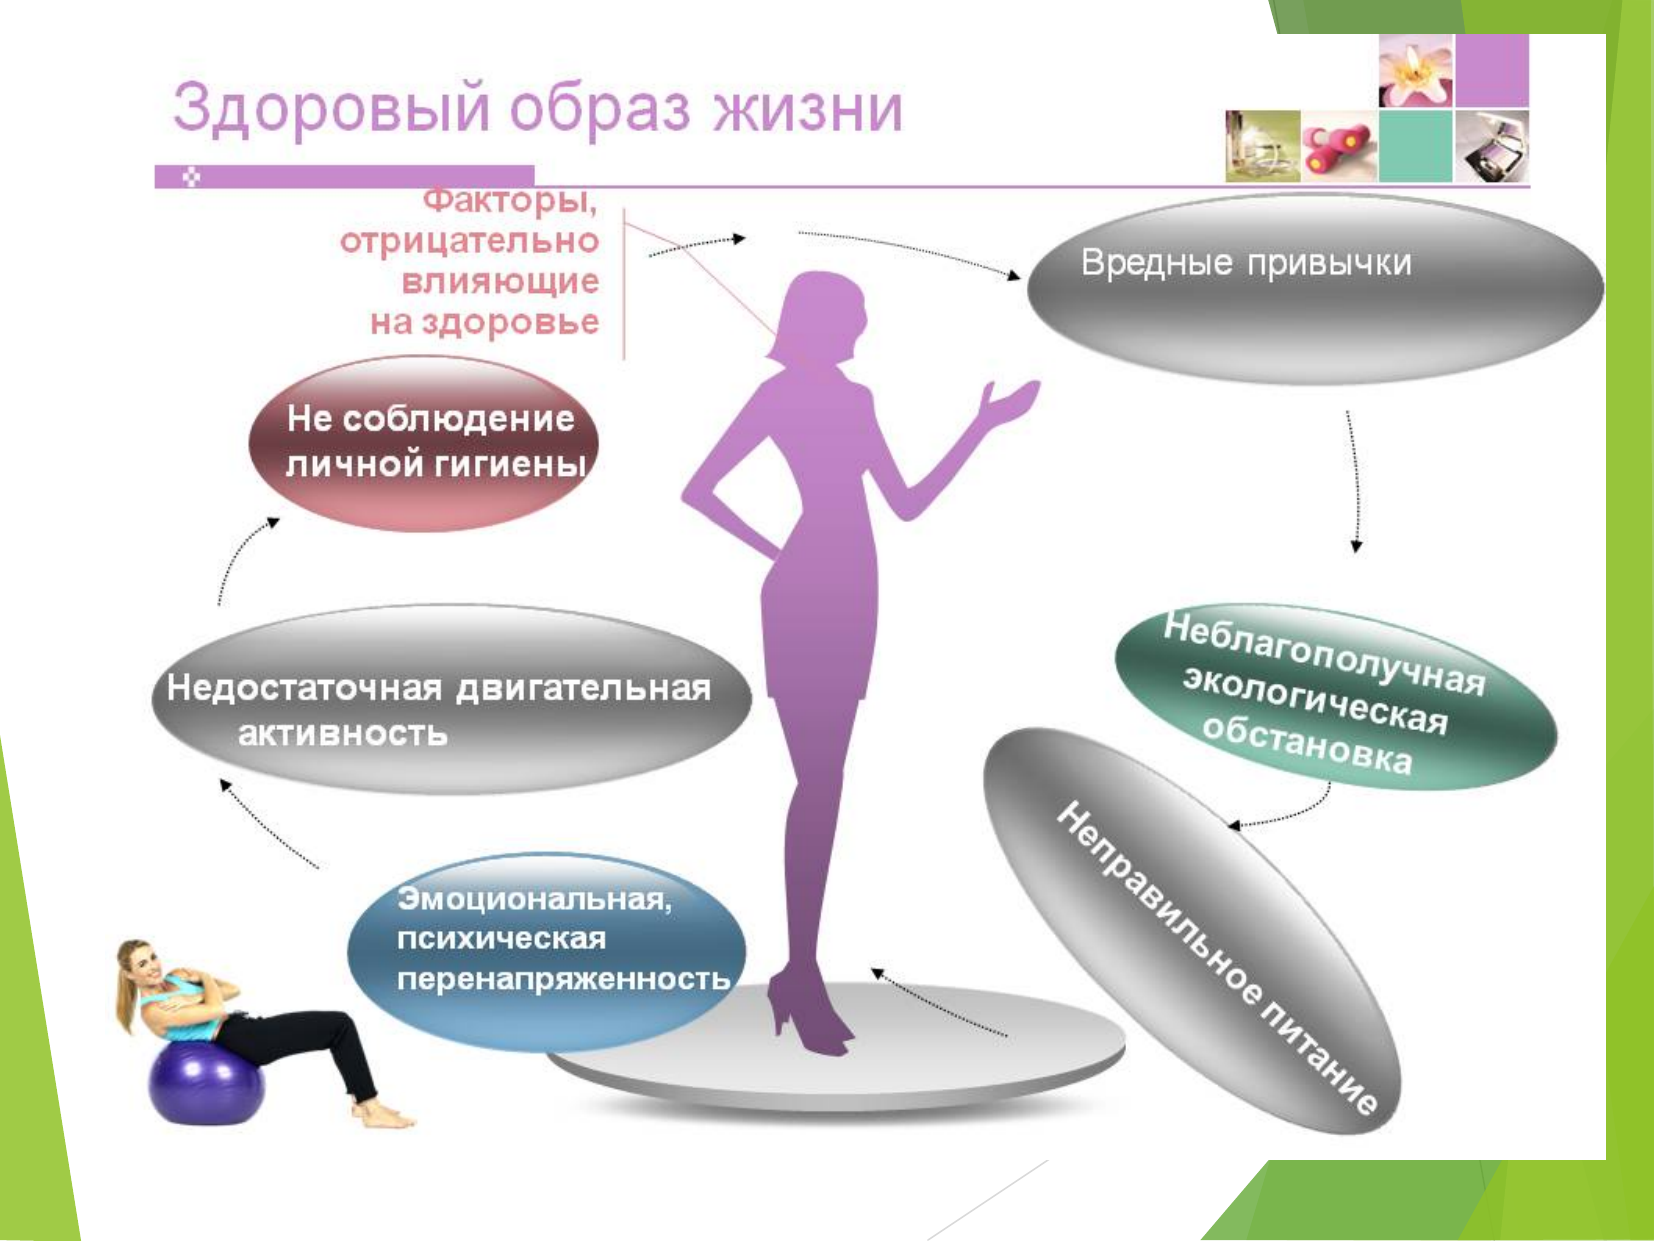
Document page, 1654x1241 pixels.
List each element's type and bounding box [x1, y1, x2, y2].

picture [105, 34, 1606, 1160]
